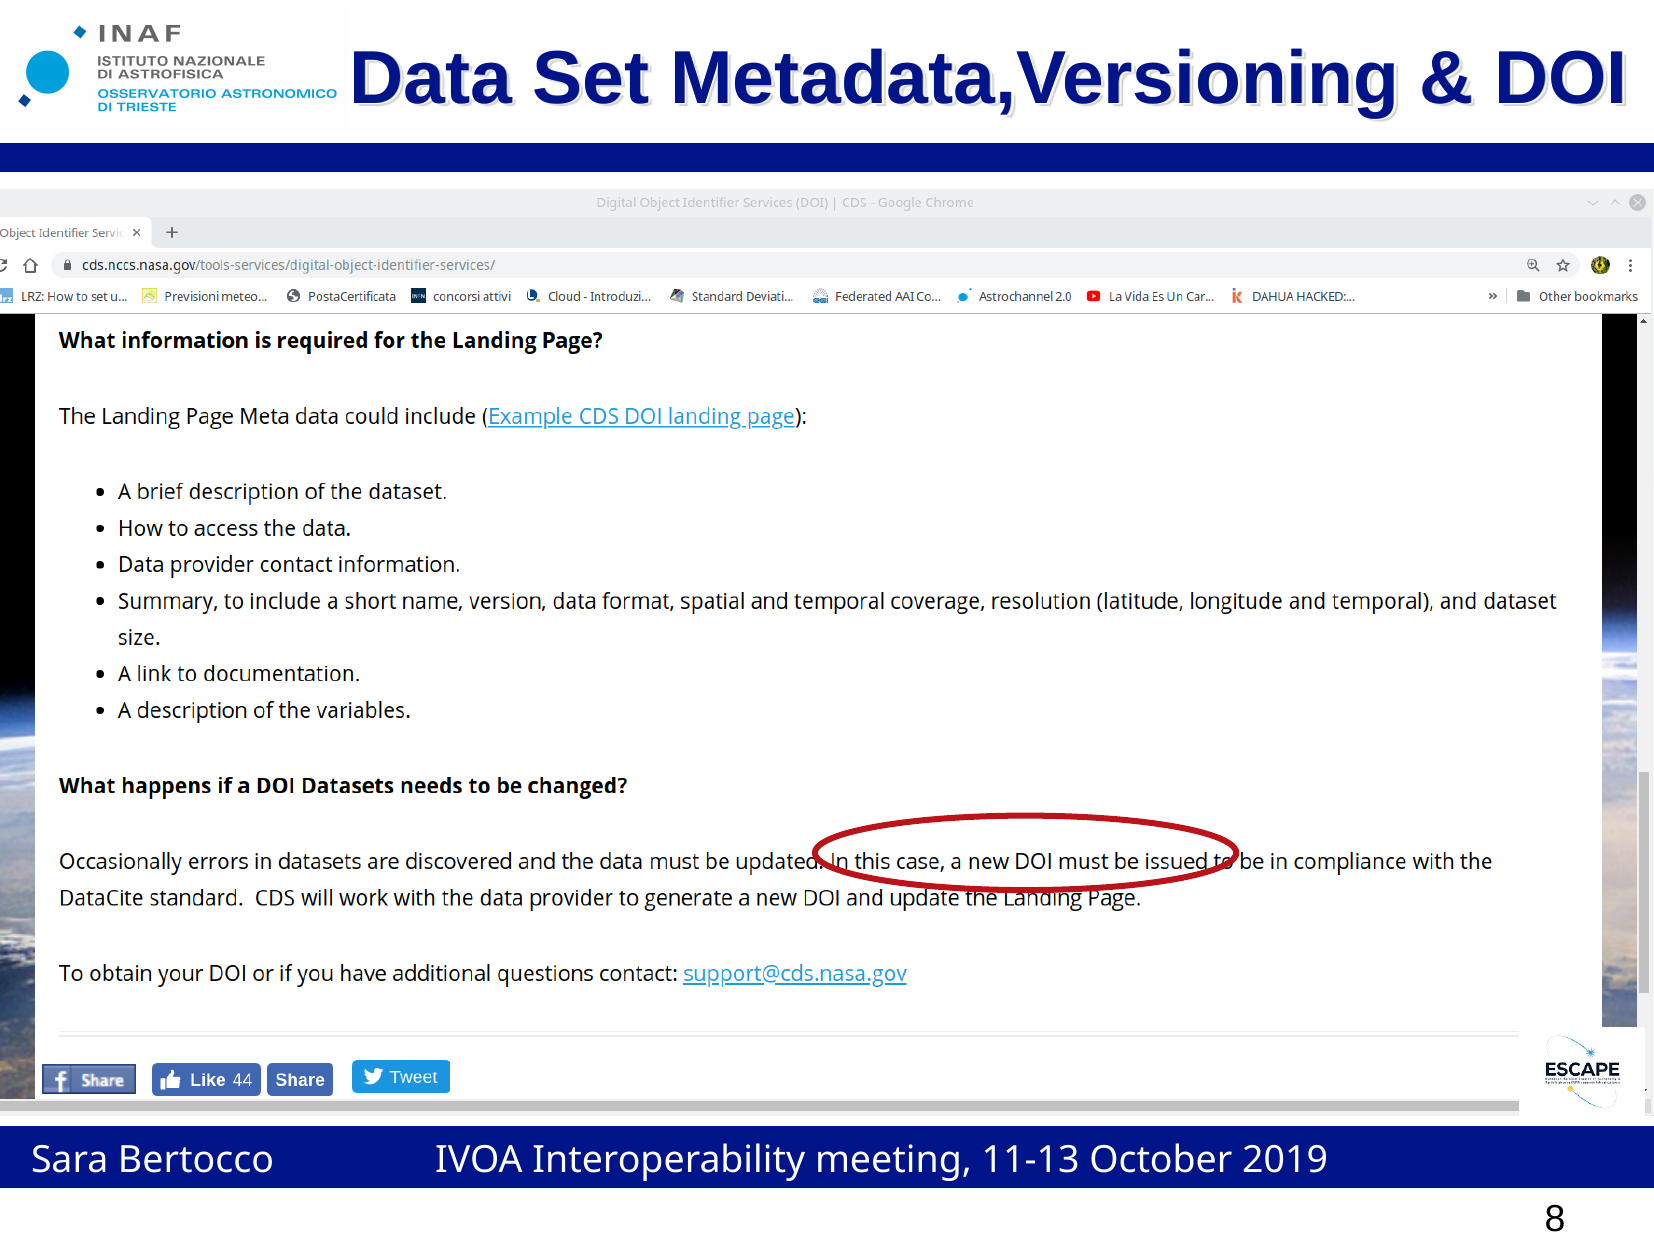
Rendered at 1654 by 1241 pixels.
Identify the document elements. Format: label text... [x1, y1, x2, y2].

text_box [814, 815, 1237, 891]
picture [0, 189, 1654, 1116]
text_box <number> [1529, 1190, 1654, 1241]
text_box [0, 1126, 1654, 1188]
text_box Sara Bertocco IVOA Interoperability meeting, 11-13 October 2019 [16, 1125, 1654, 1186]
picture [1, 4, 307, 132]
title Data Set Metadata,Versioning & DOI [307, 0, 1654, 166]
text_box [0, 143, 1654, 172]
